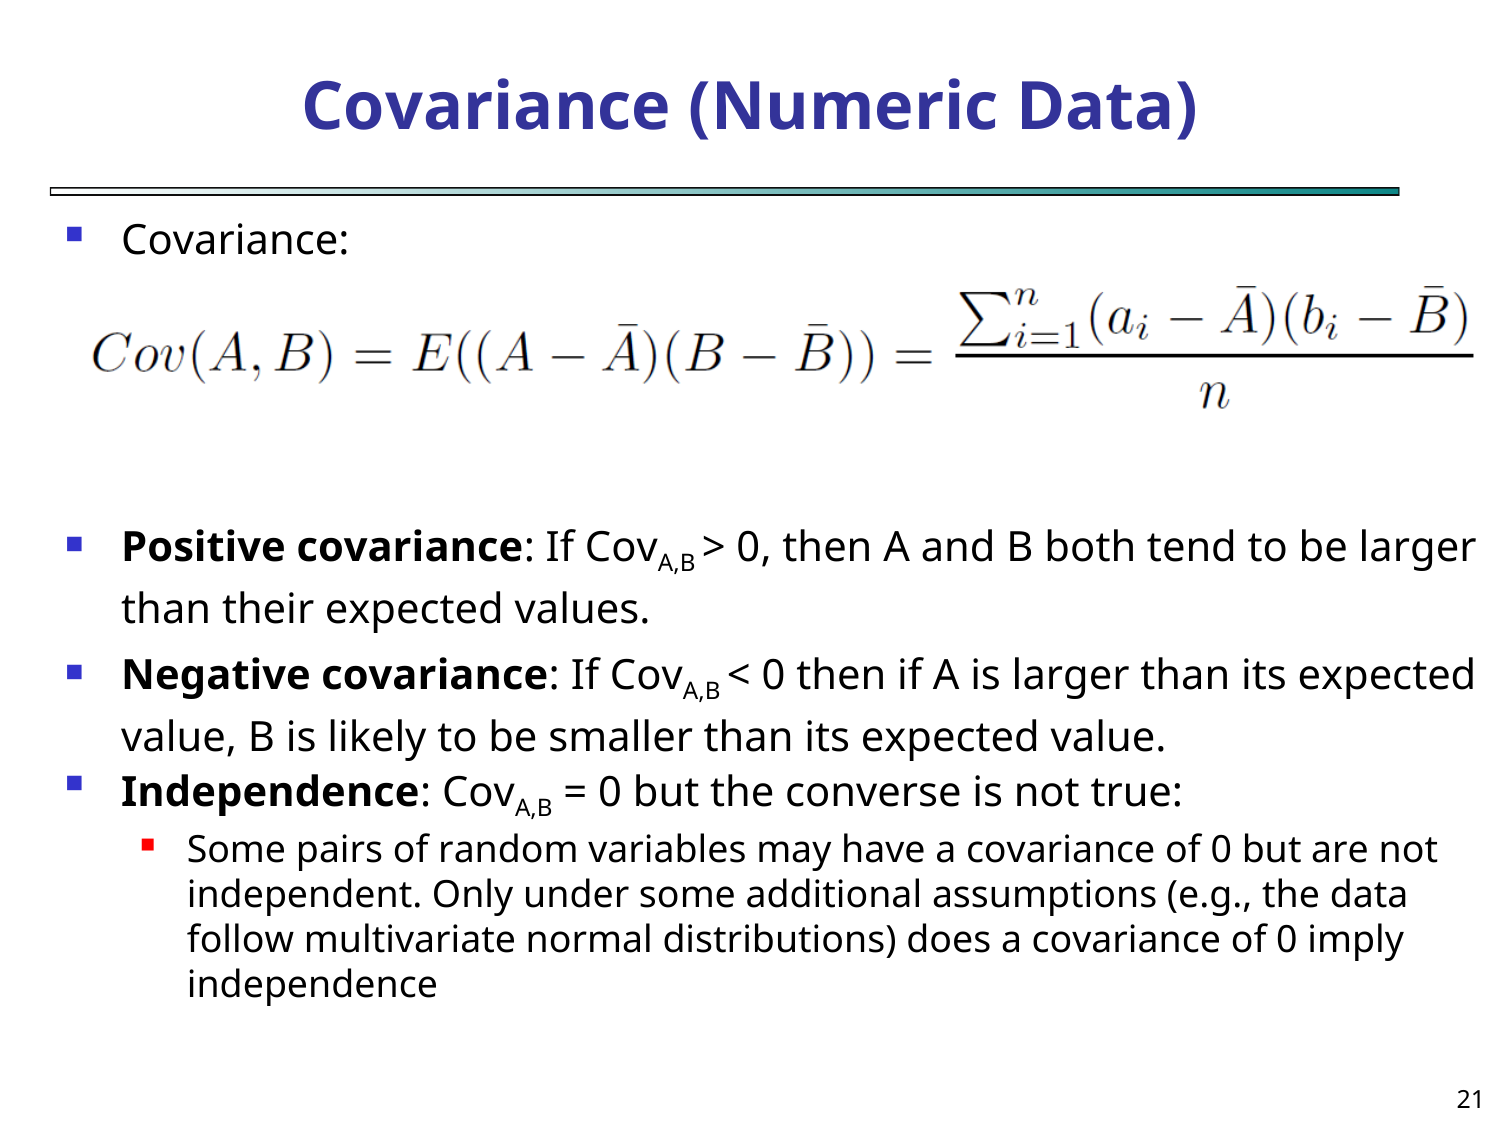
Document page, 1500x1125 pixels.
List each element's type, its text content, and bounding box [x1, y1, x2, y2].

title Covariance (Numeric Data) [0, 49, 1500, 150]
list Covariance: Positive covariance: If CovA,B > 0, then A and B both tend to be larger than their expected values. Negative covariance: If CovA,B < 0 then if A is larger than its expected value, B is likely to be smaller than its expected value. Independence: CovA,B = 0 but the converse is not true: Some pairs of random variables may have a covariance of 0 but are not independent. Only under some additional assumptions (e.g., the data follow multivariate normal distributions) does a covariance of 0 imply independence [49, 200, 1500, 1076]
text_box <number> [1187, 1076, 1500, 1125]
